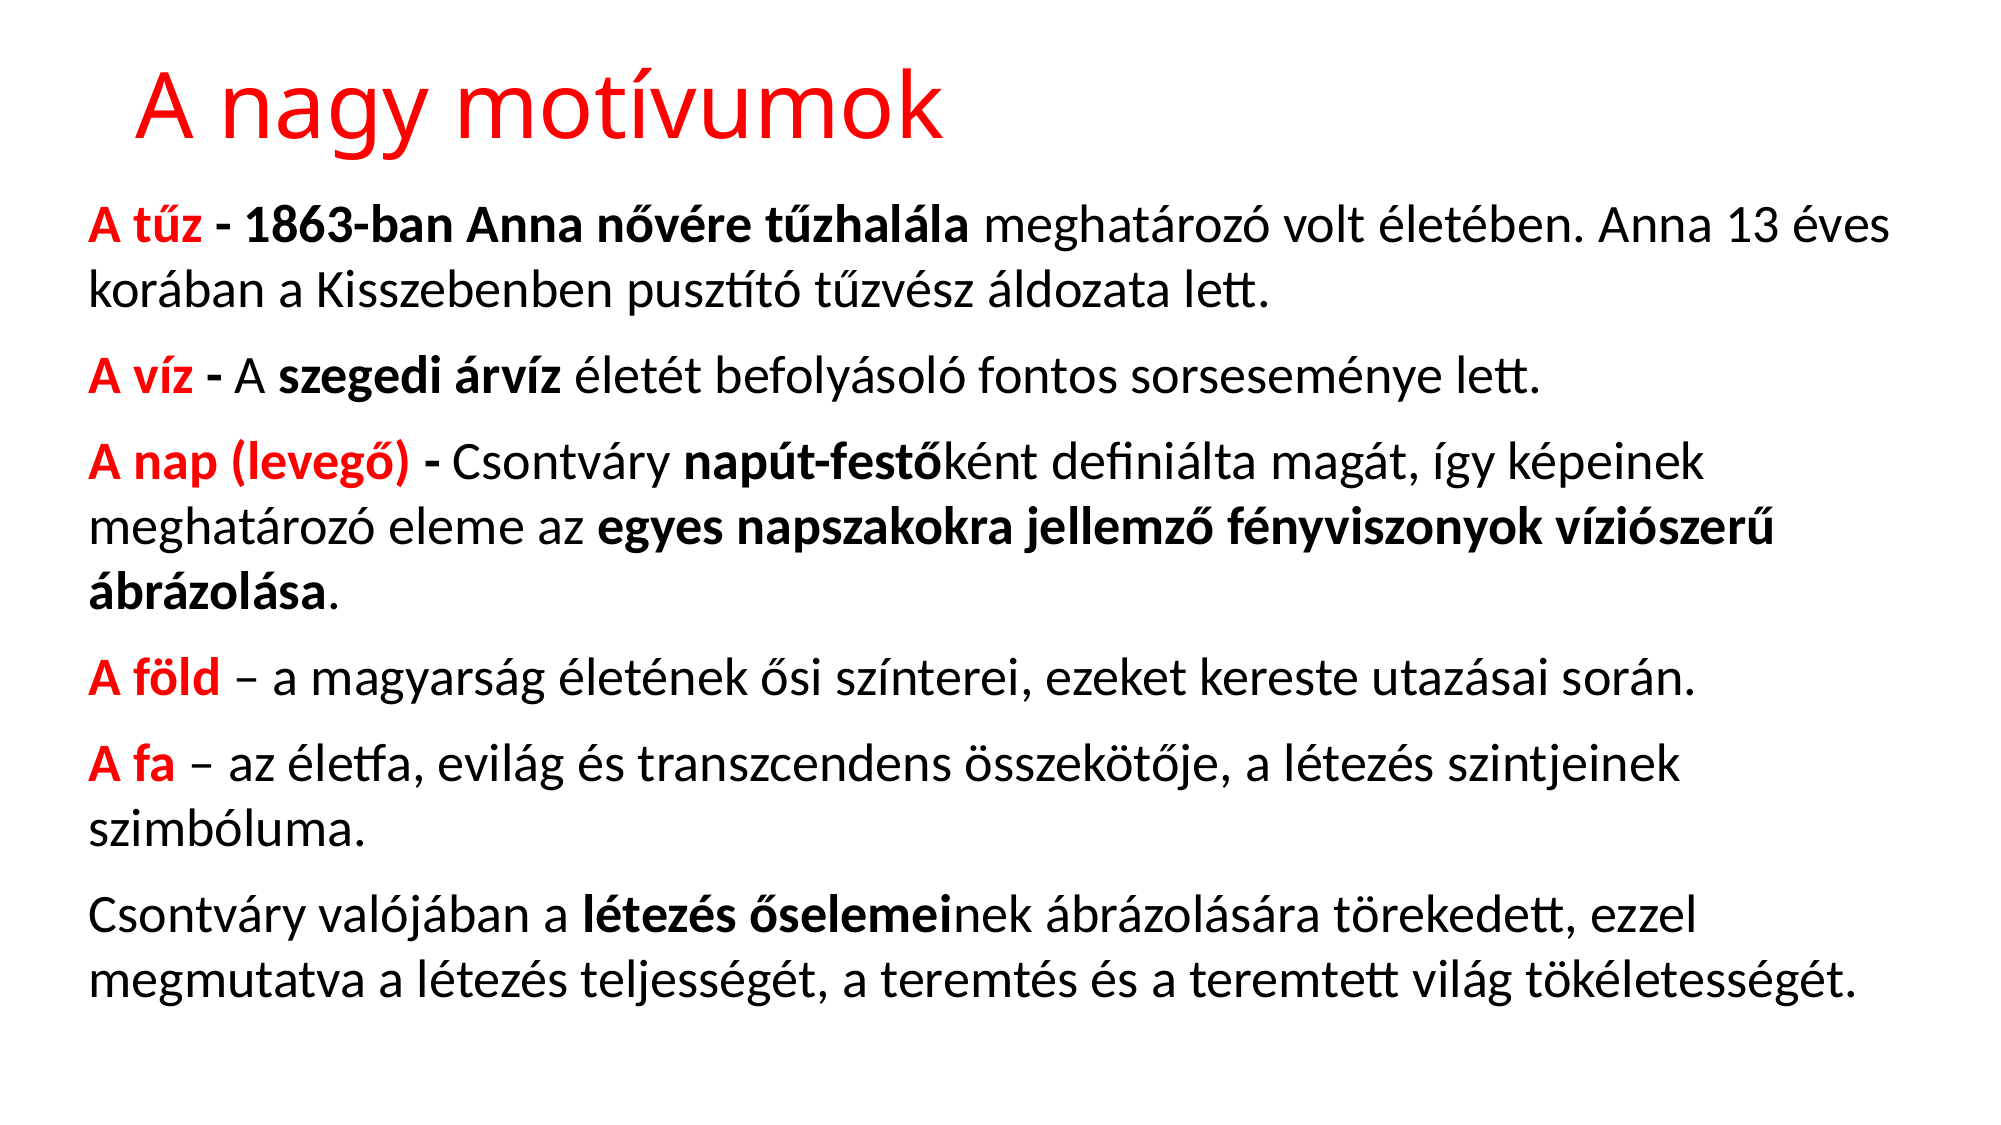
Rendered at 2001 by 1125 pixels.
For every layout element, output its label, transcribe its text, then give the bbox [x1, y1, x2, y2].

list A tűz - 1863-ban Anna nővére tűzhalála meghatározó volt életében. Anna 13 éves korában a Kisszebenben pusztító tűzvész áldozata lett. A víz - A szegedi árvíz életét befolyásoló fontos sorseseménye lett. A nap (levegő) - Csontváry napút-festőként definiálta magát, így képeinek meghatározó eleme az egyes napszakokra jellemző fényviszonyok víziószerű ábrázolása. A föld – a magyarság életének ősi színterei, ezeket kereste utazásai során. A fa – az életfa, evilág és transzcendens összekötője, a létezés szintjeinek szimbóluma. Csontváry valójában a létezés őselemeinek ábrázolására törekedett, ezzel megmutatva a létezés teljességét, a teremtés és a teremtett világ tökéletességét. [73, 180, 1919, 1047]
title A nagy motívumok [120, 0, 1846, 180]
